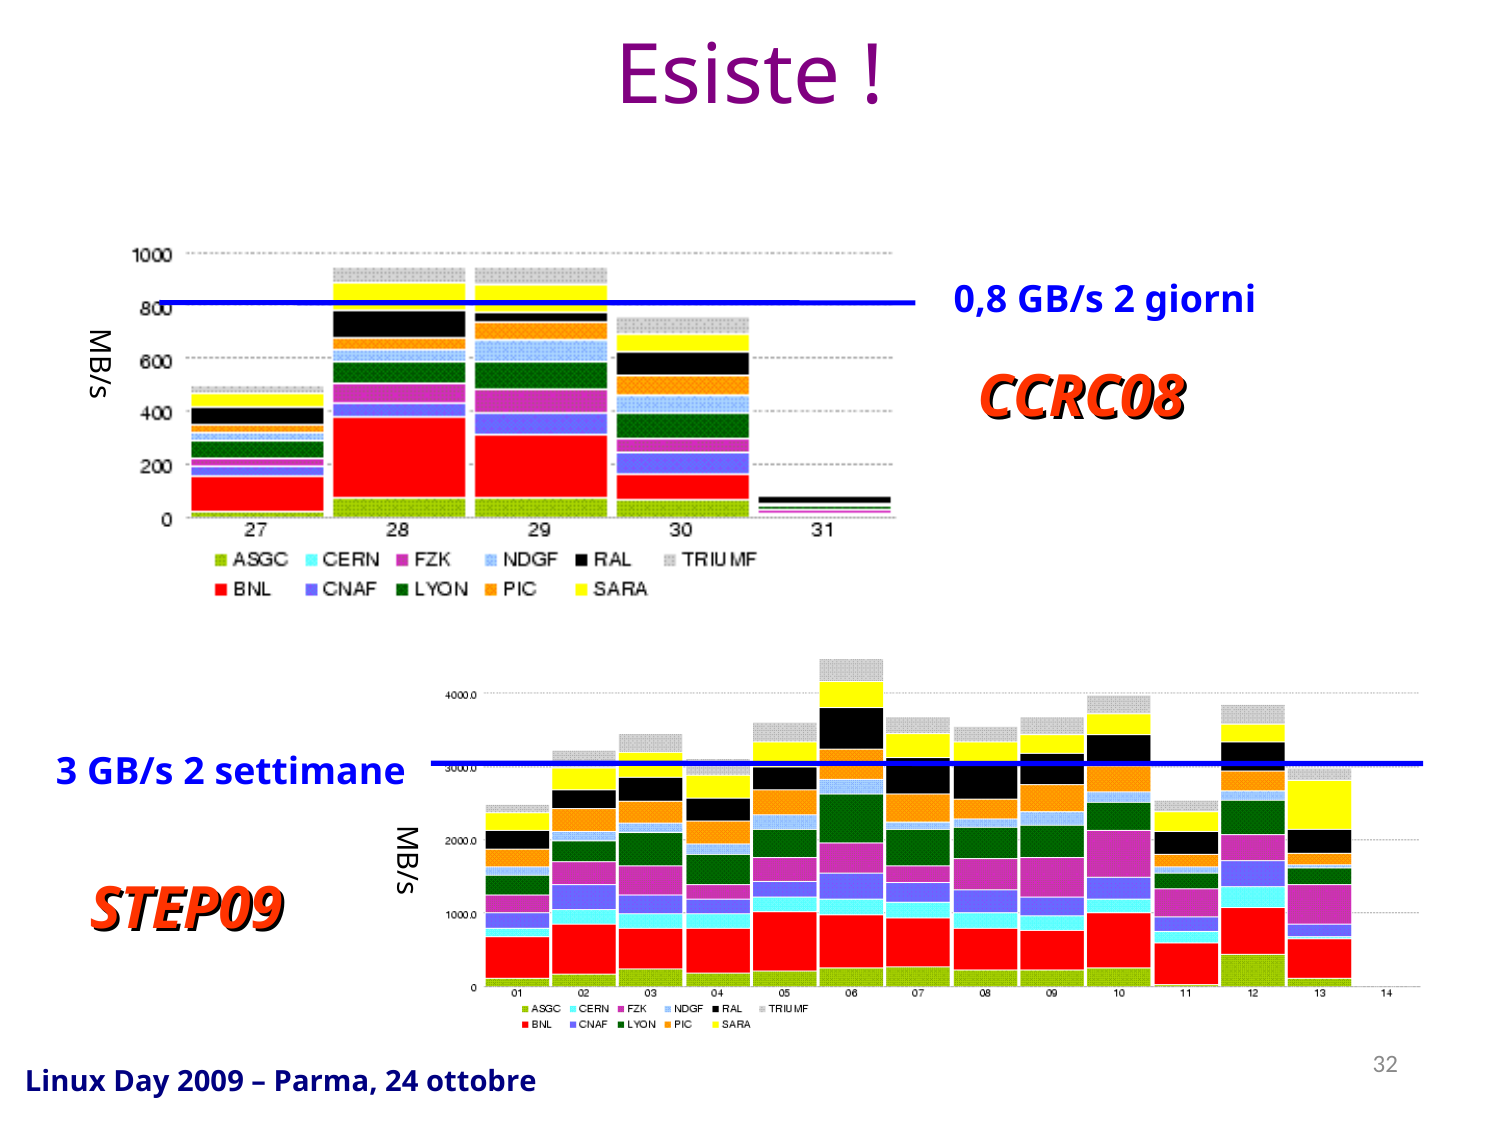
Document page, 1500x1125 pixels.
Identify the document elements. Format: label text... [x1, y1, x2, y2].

text_box CCRC08 [962, 350, 1363, 436]
picture [123, 219, 899, 604]
text_box 0,8 GB/s 2 giorni [939, 267, 1294, 328]
text_box MB/s [62, 314, 128, 441]
picture [442, 656, 1422, 760]
text_box Esiste ! [112, 3, 1388, 122]
text_box 3 GB/s 2 settimane [41, 739, 443, 801]
picture [442, 766, 1422, 1033]
text_box STEP09 [75, 862, 376, 948]
text_box MB/s [369, 810, 435, 938]
